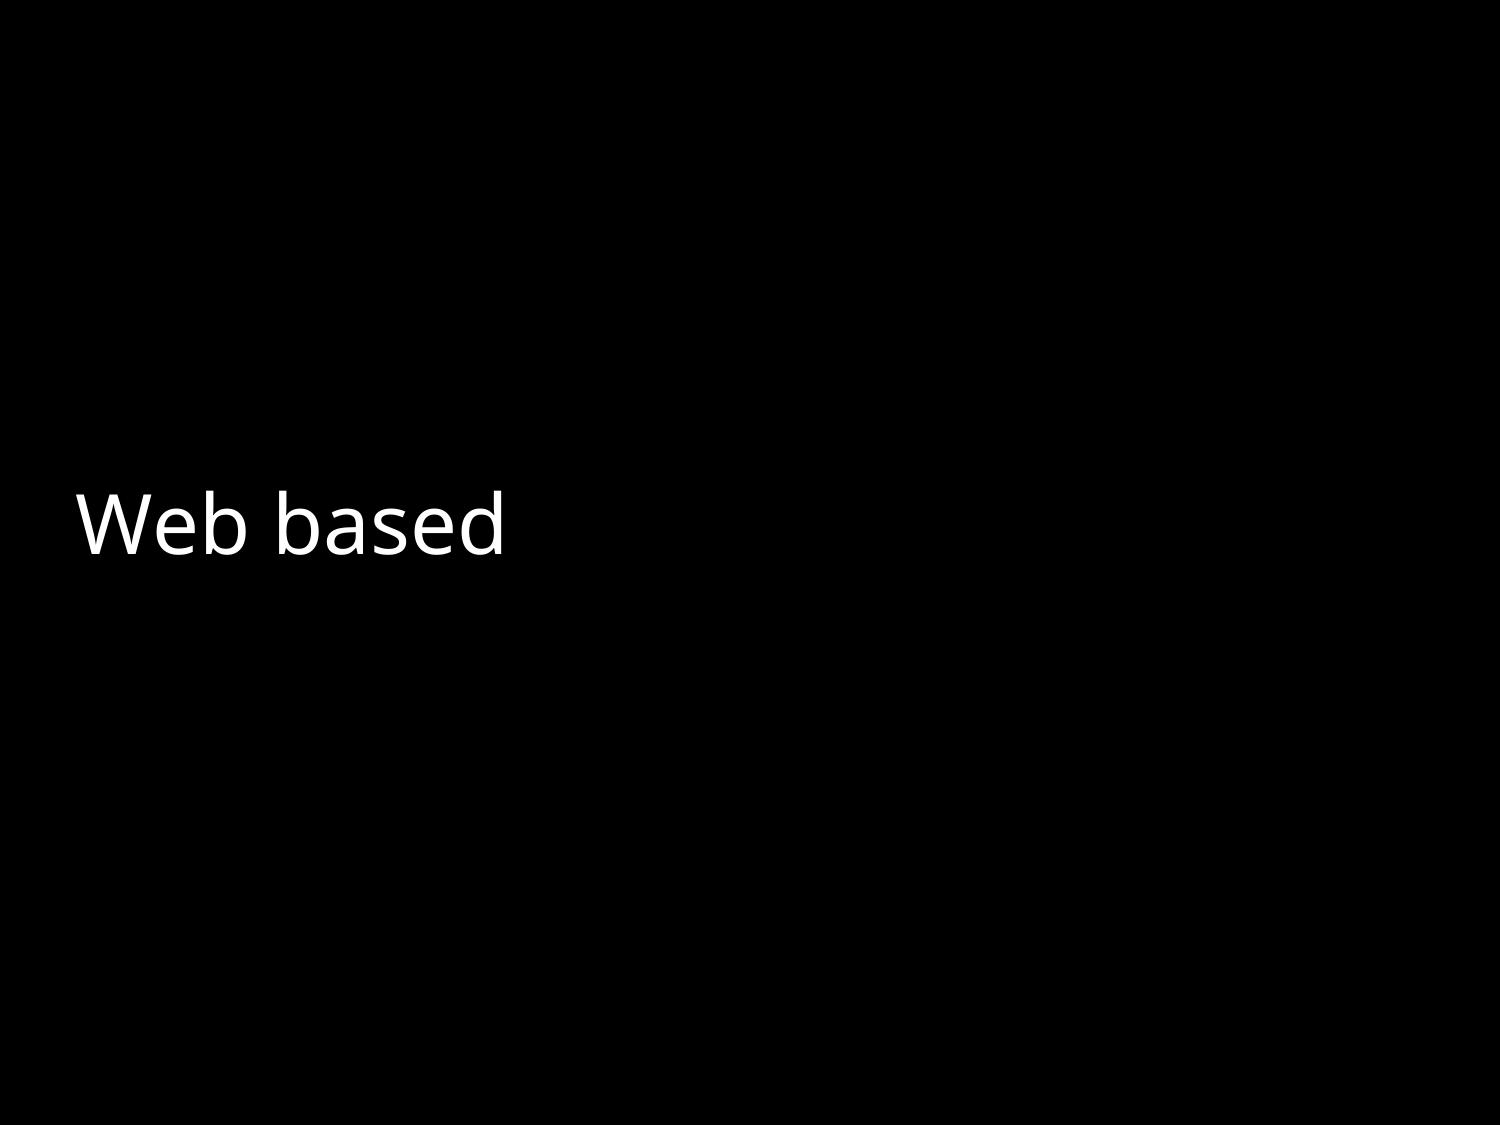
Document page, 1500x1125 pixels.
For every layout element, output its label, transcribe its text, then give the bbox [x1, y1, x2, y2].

title Web based [75, 428, 1414, 616]
